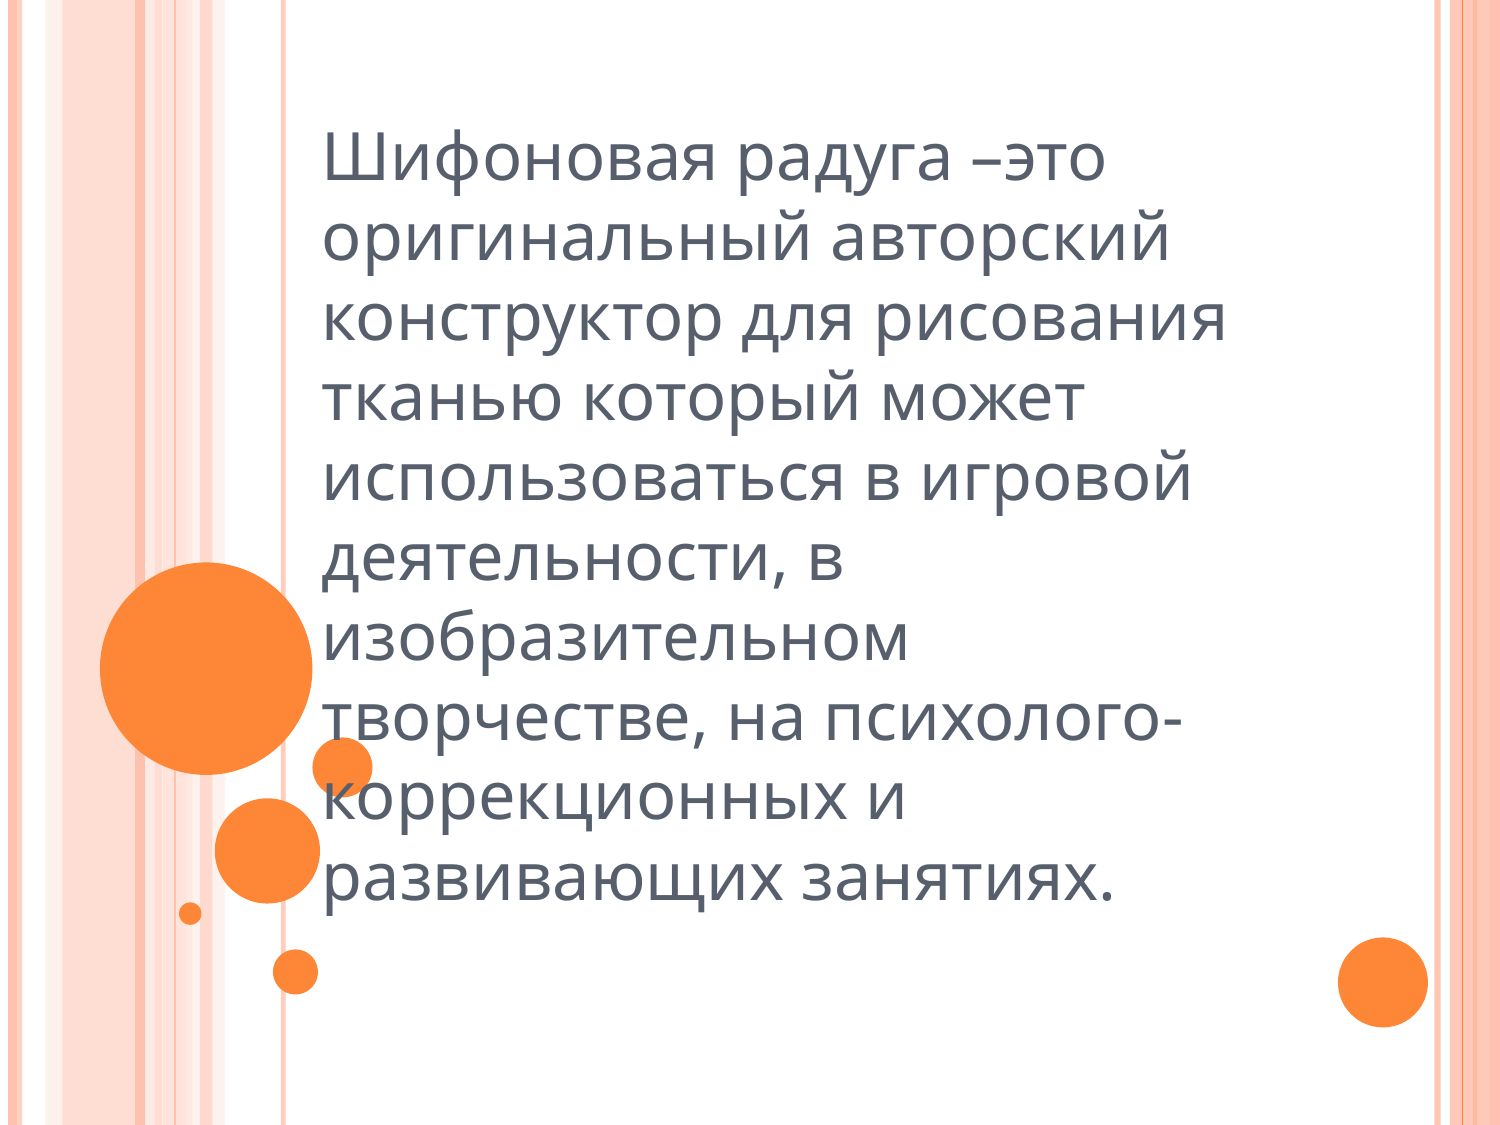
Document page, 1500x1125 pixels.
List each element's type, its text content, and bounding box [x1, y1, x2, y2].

title Шифоновая радуга –это оригинальный авторский конструктор для рисования тканью который может использоваться в игровой деятельности, в изобразительном творчестве, на психолого-коррекционных и развивающих занятиях. [307, 106, 1320, 417]
